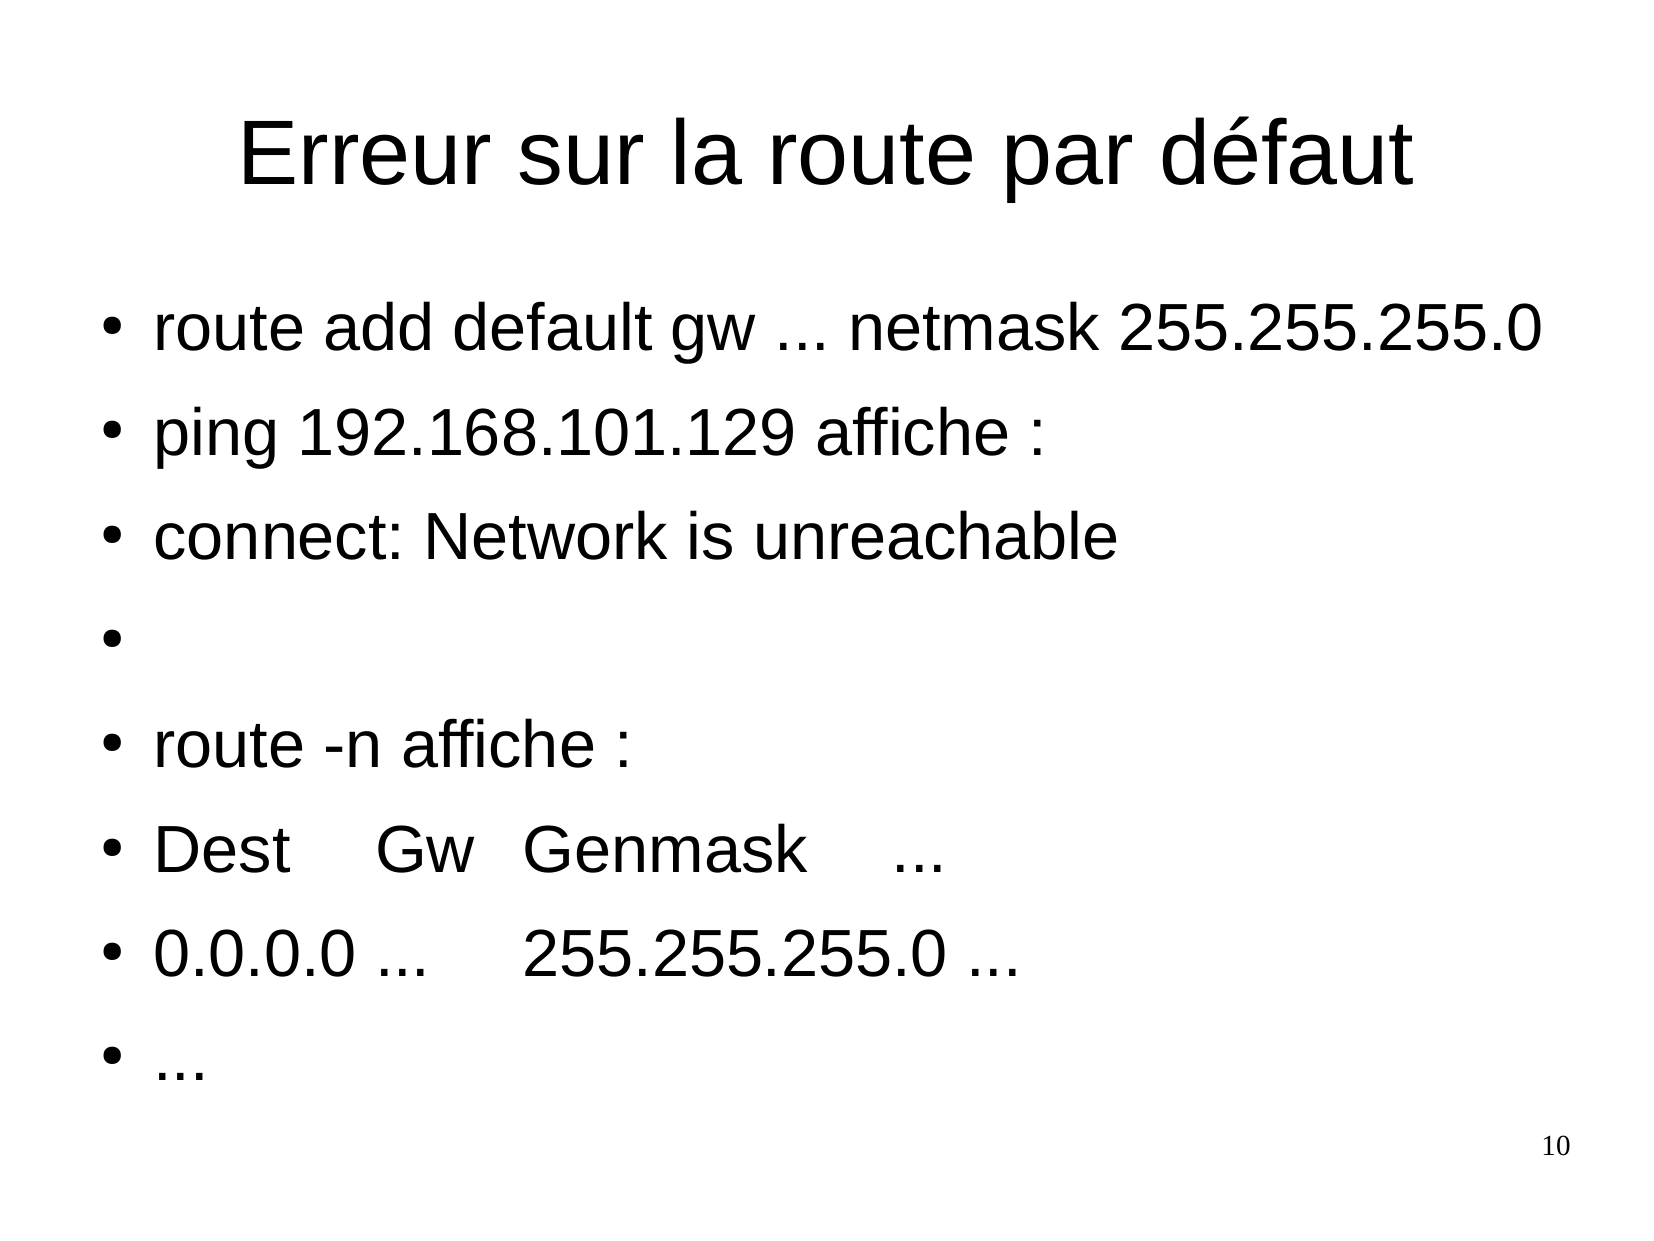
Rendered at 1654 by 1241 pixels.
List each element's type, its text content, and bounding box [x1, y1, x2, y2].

list route add default gw ... netmask 255.255.255.0 ping 192.168.101.129 affiche : connect: Network is unreachable route -n affiche : Dest Gw Genmask ... 0.0.0.0 ... 255.255.255.0 ... ... [82, 290, 1571, 1109]
title Erreur sur la route par défaut [82, 56, 1571, 250]
